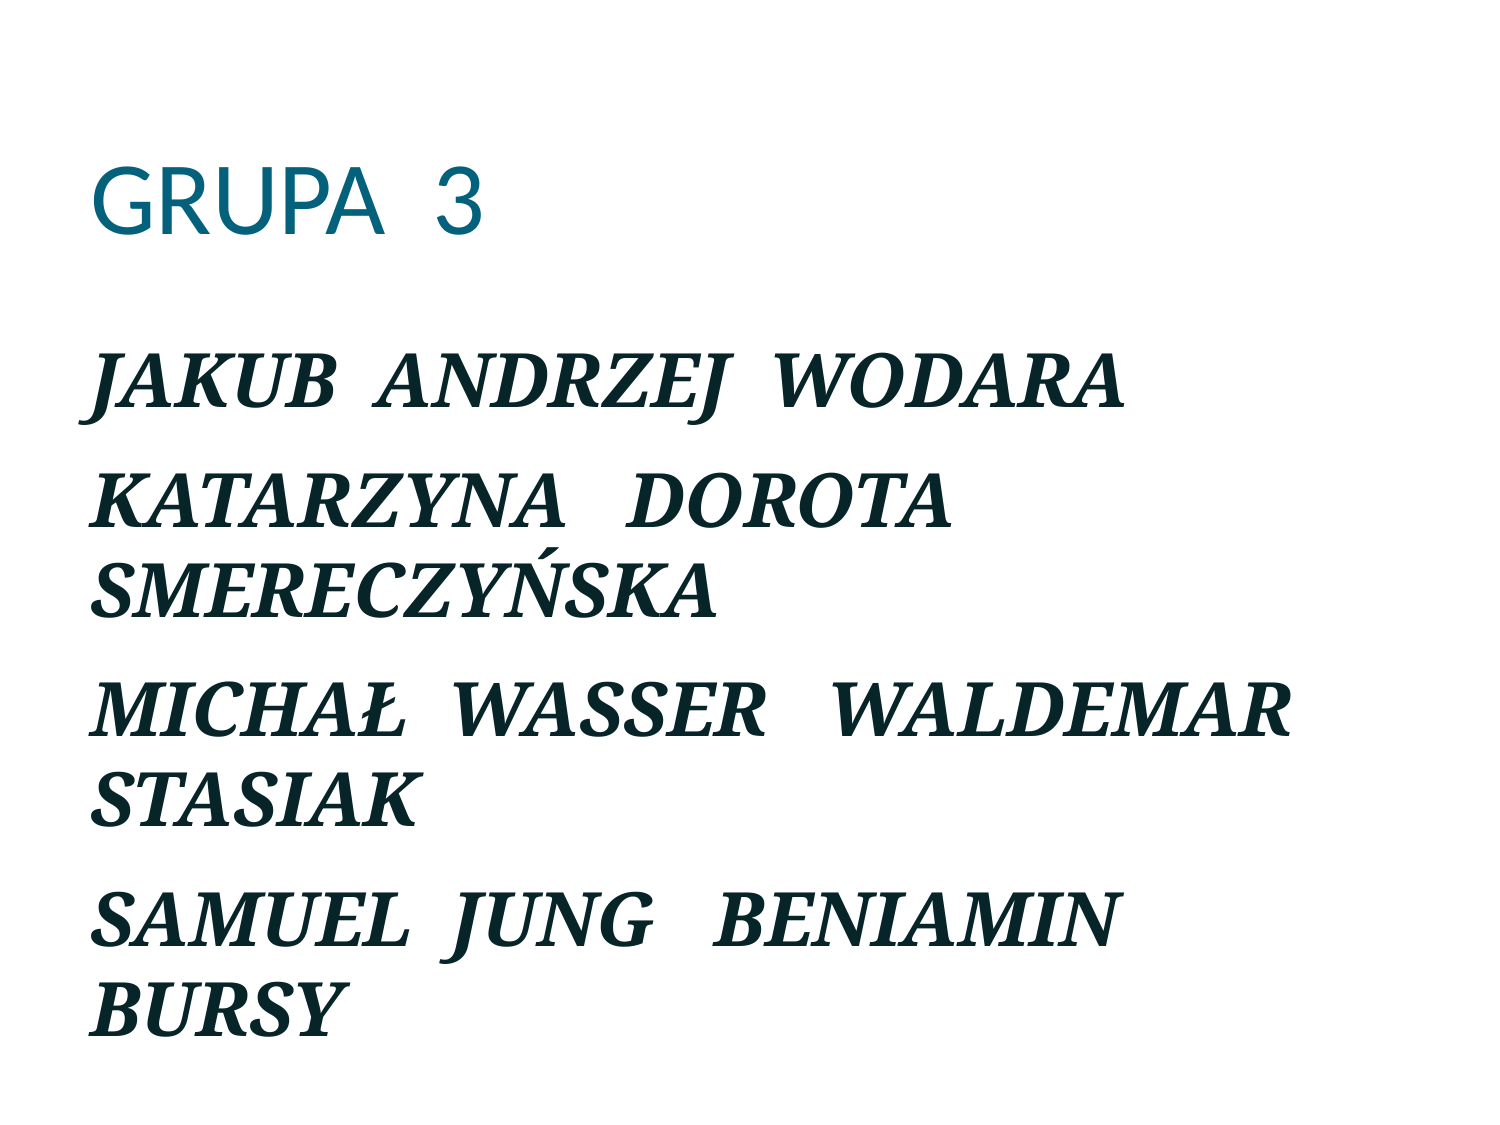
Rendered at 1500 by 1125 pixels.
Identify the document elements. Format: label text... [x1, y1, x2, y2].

title GRUPA 3 [75, 115, 1425, 303]
list JAKUB ANDRZEJ WODARA KATARZYNA DOROTA SMERECZYŃSKA MICHAŁ WASSER WALDEMAR STASIAK SAMUEL JUNG BENIAMIN BURSY [75, 317, 1425, 1083]
